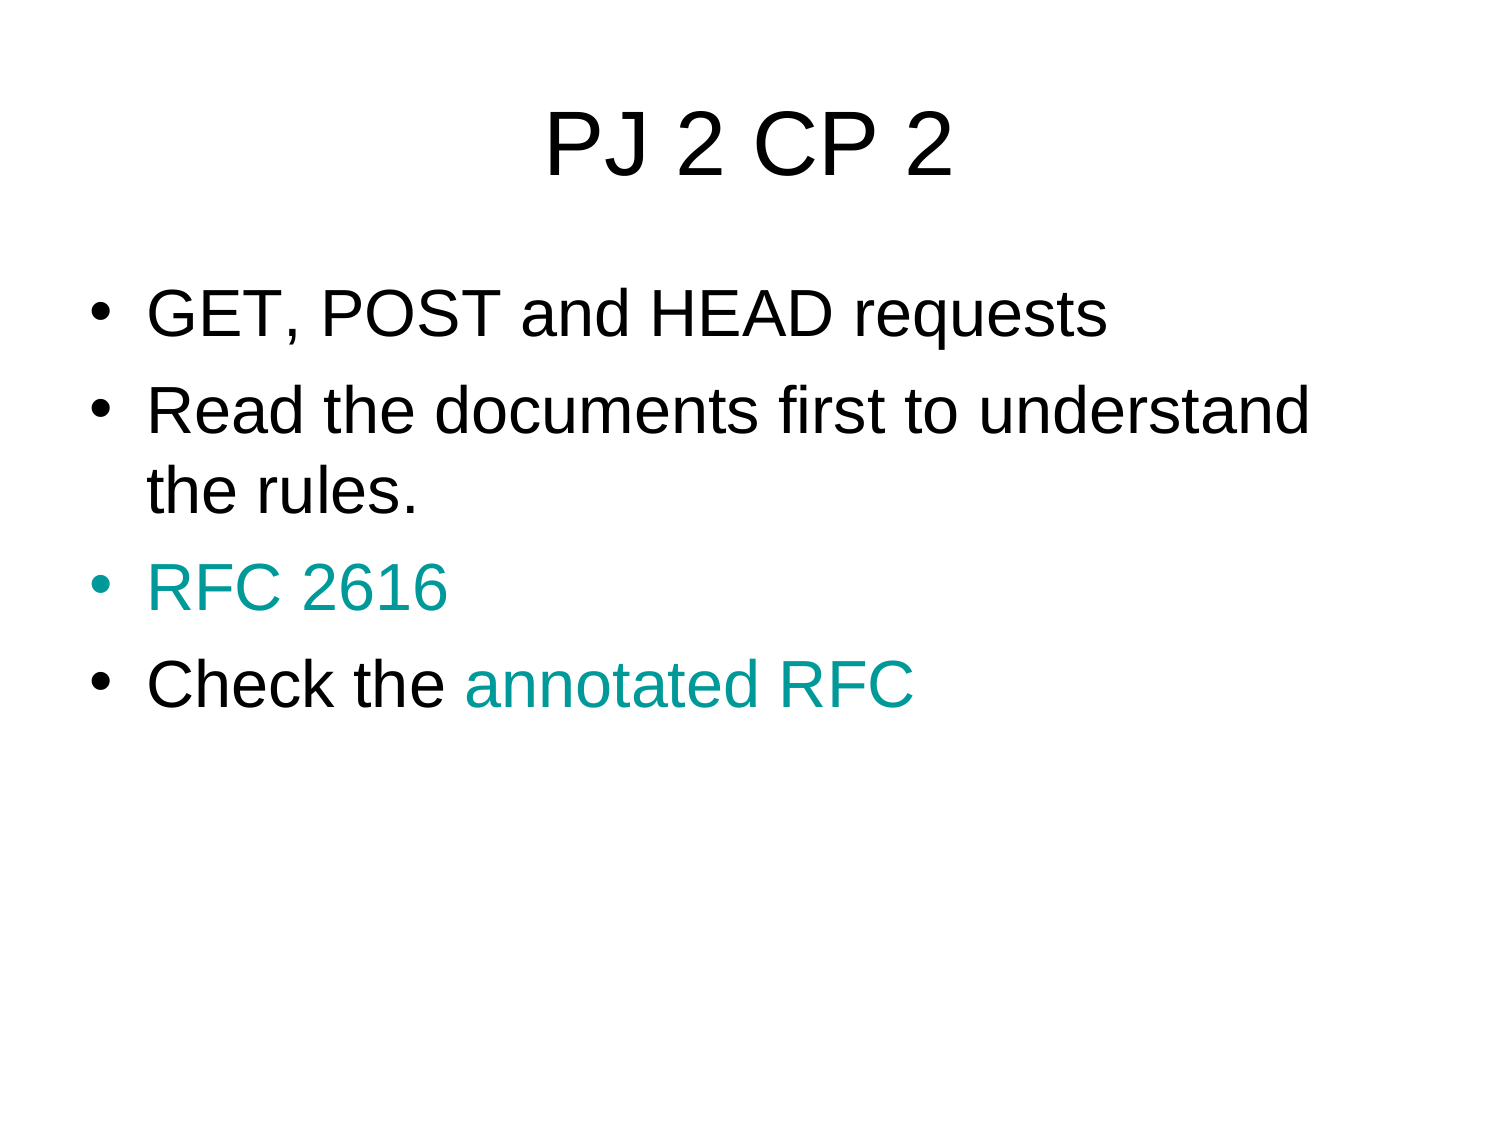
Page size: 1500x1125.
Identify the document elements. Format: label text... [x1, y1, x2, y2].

list GET, POST and HEAD requests Read the documents first to understand the rules. RFC 2616 Check the annotated RFC [75, 262, 1426, 1005]
title PJ 2 CP 2 [75, 45, 1426, 233]
